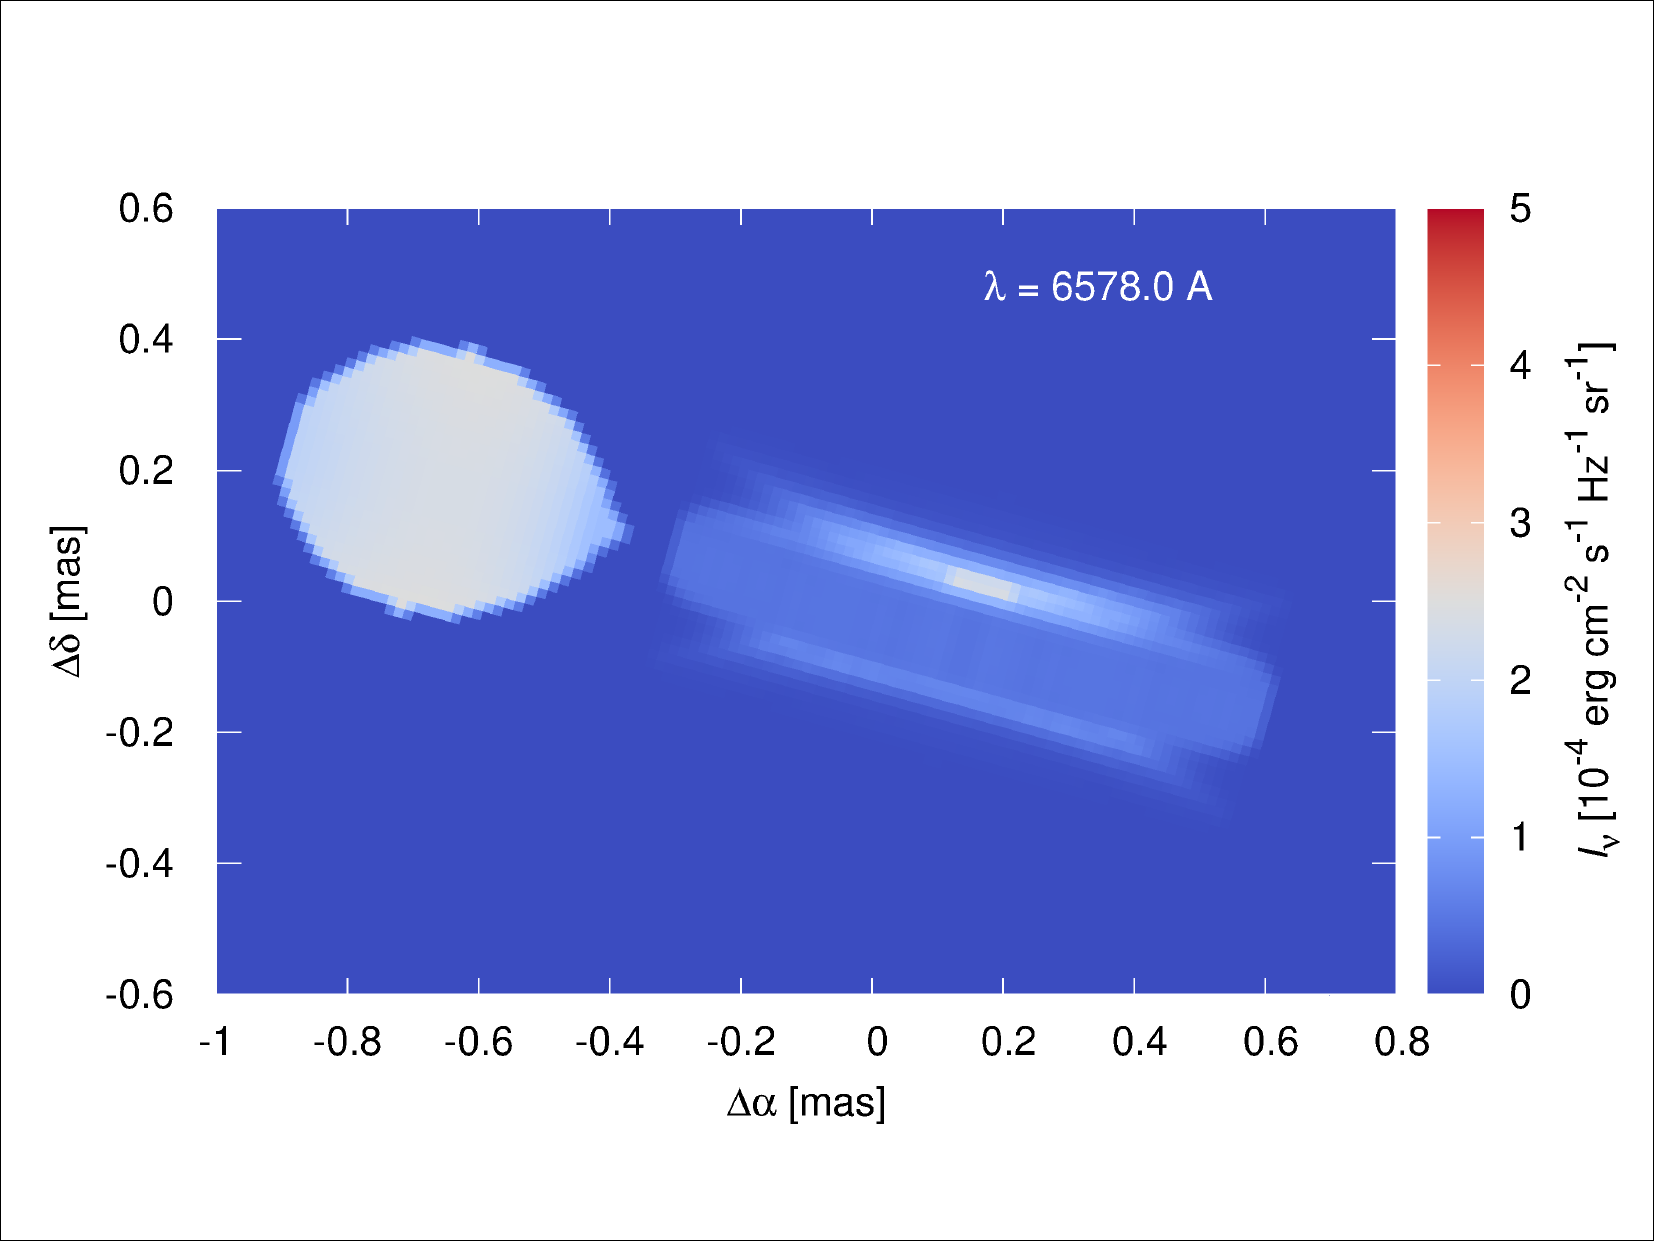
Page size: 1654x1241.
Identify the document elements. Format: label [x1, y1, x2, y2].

text_box [0, 0, 1654, 1241]
picture [45, 187, 1621, 1127]
